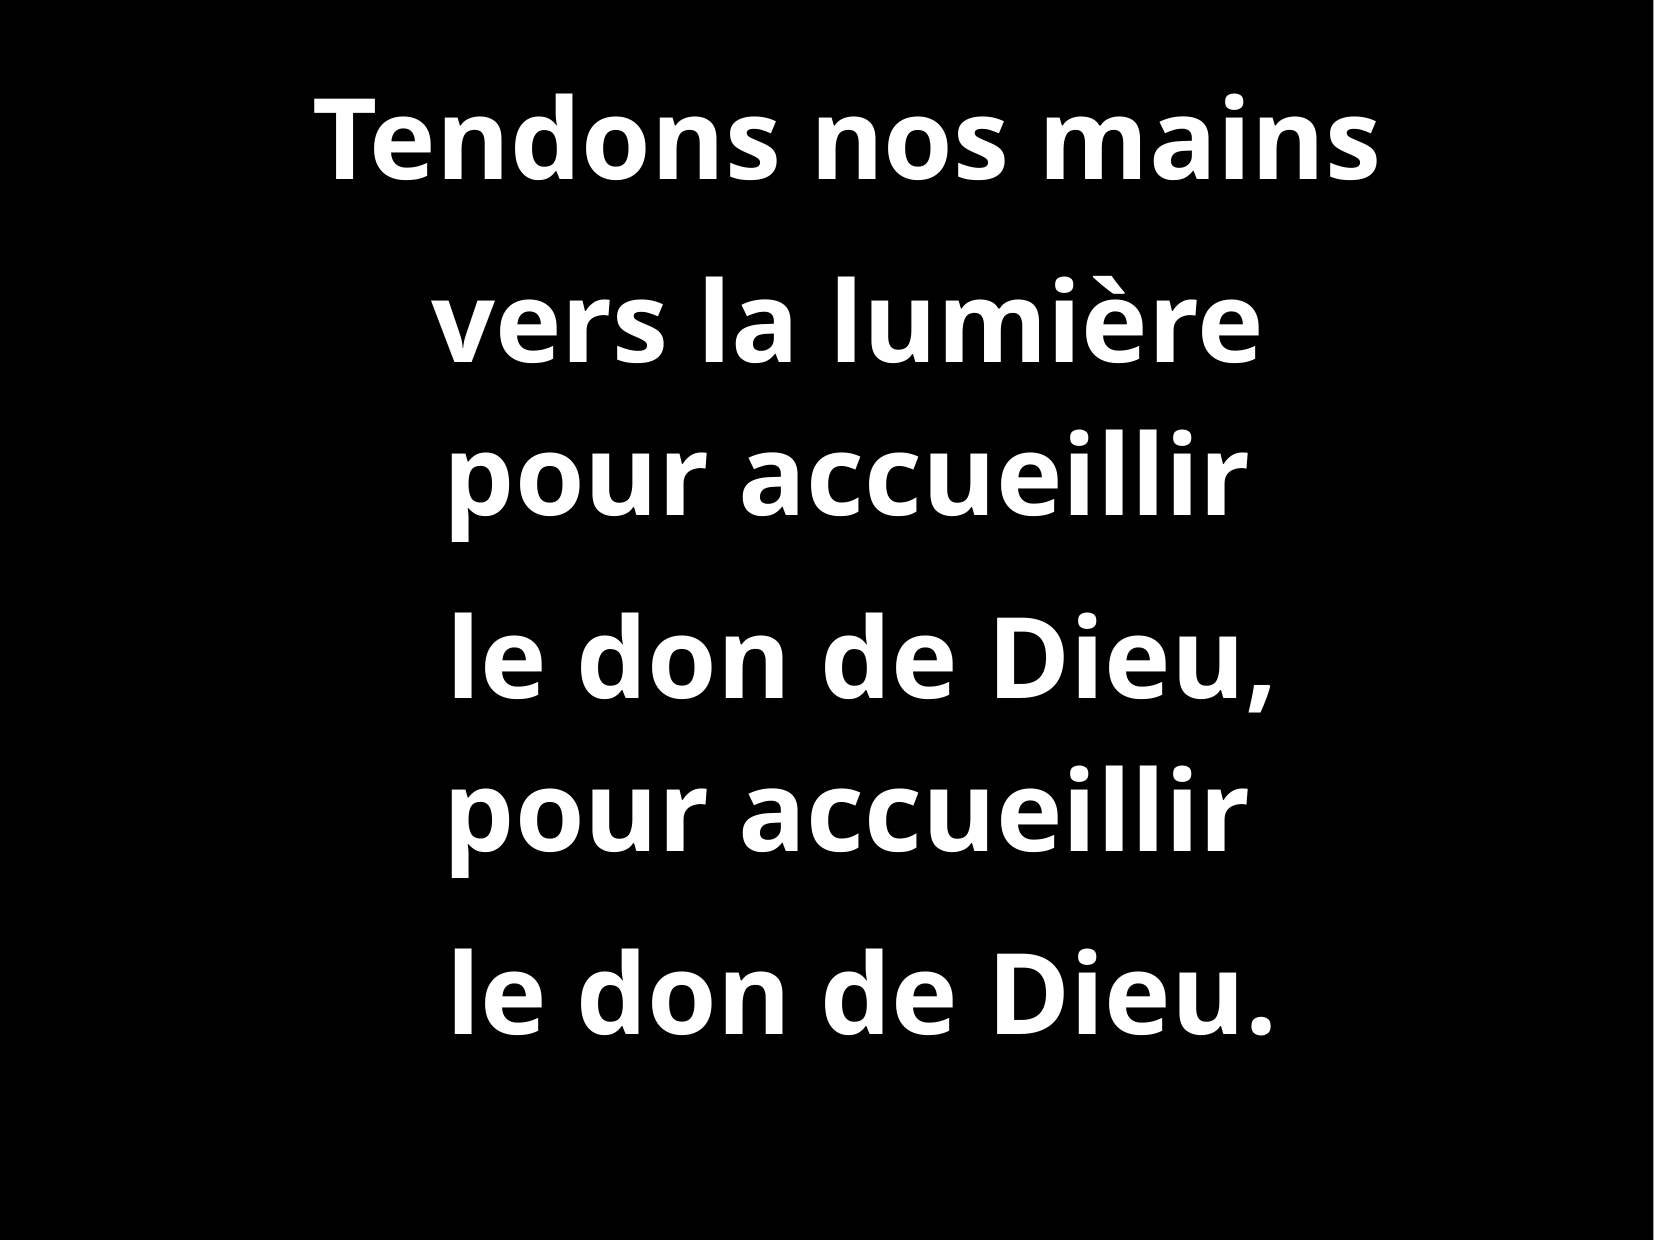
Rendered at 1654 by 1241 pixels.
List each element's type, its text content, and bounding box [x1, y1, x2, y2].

list Tendons nos mains vers la lumière pour accueillir le don de Dieu, pour accueillir le don de Dieu. [0, 59, 1654, 1241]
